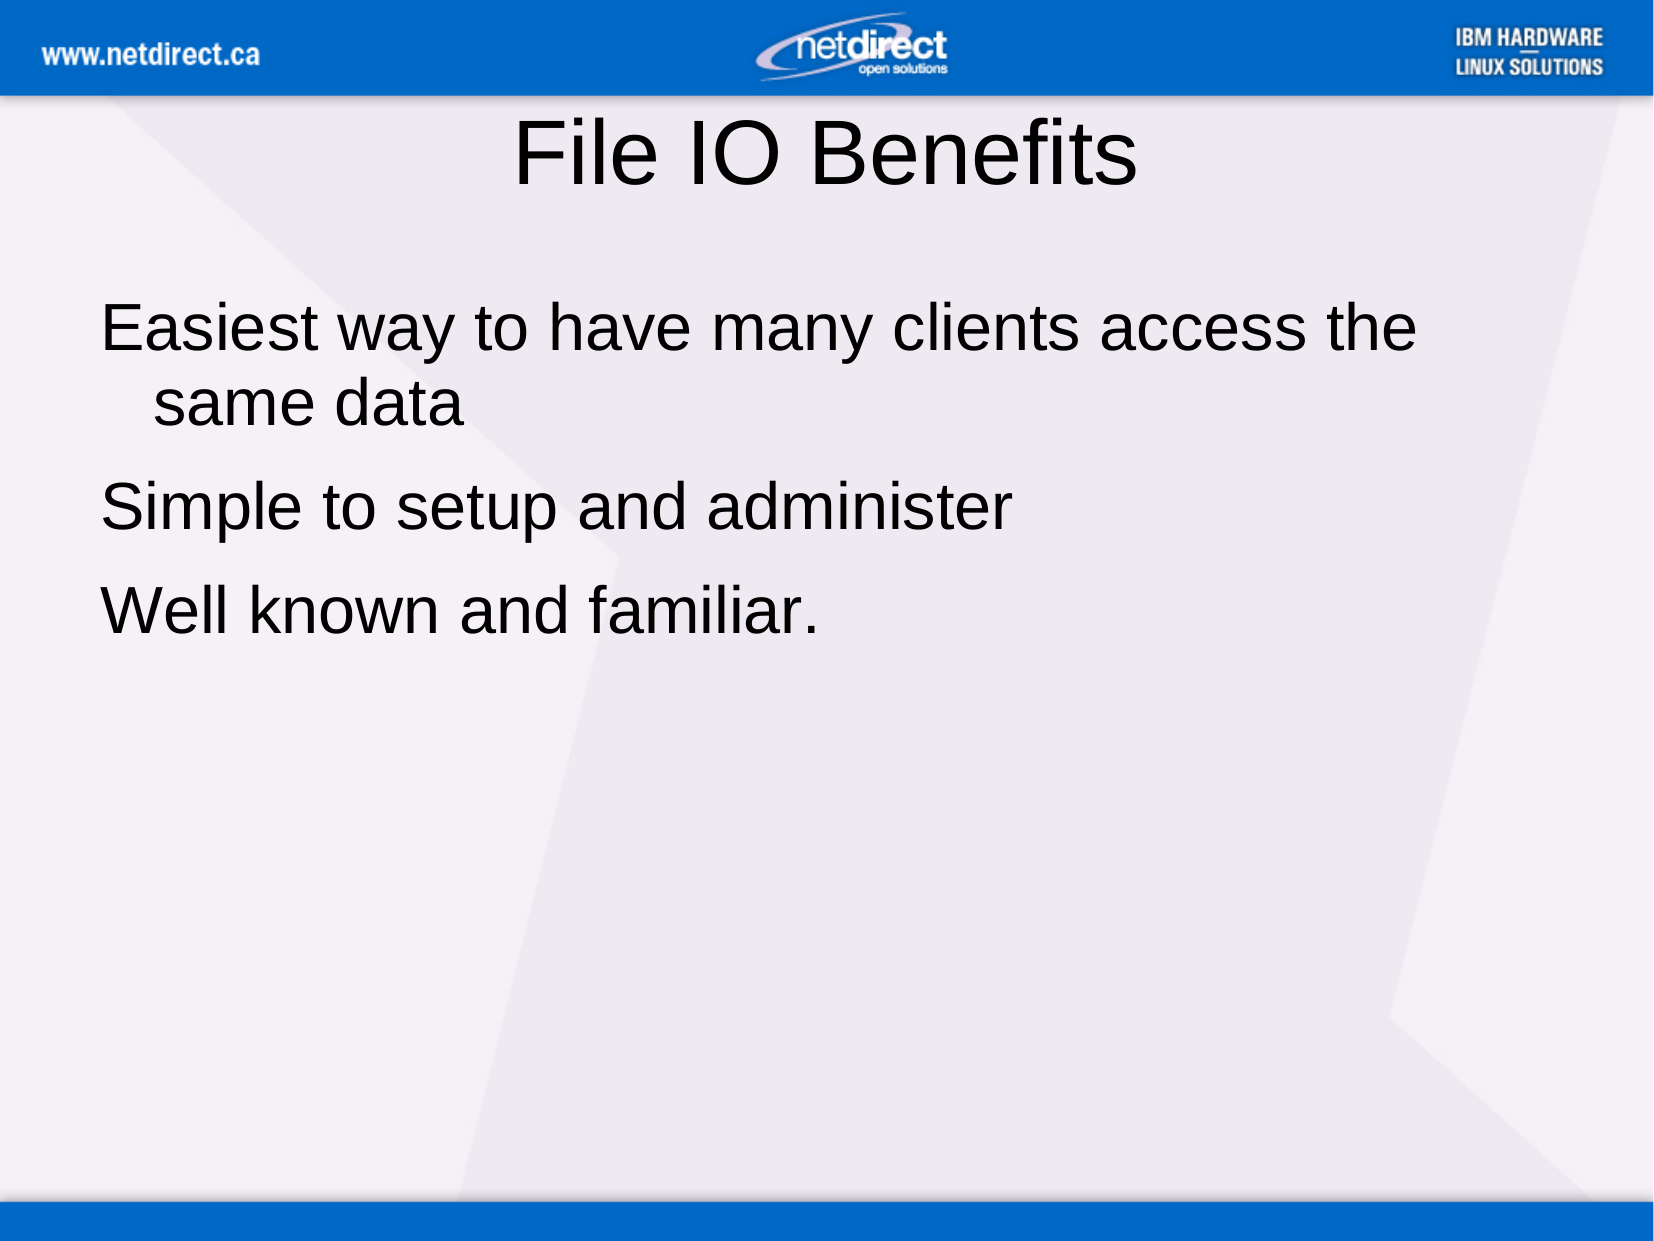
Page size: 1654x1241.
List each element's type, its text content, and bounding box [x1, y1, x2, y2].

title File IO Benefits [82, 56, 1571, 250]
list Easiest way to have many clients access the same data Simple to setup and administer Well known and familiar. [82, 290, 1571, 1094]
picture [0, 0, 1654, 1241]
